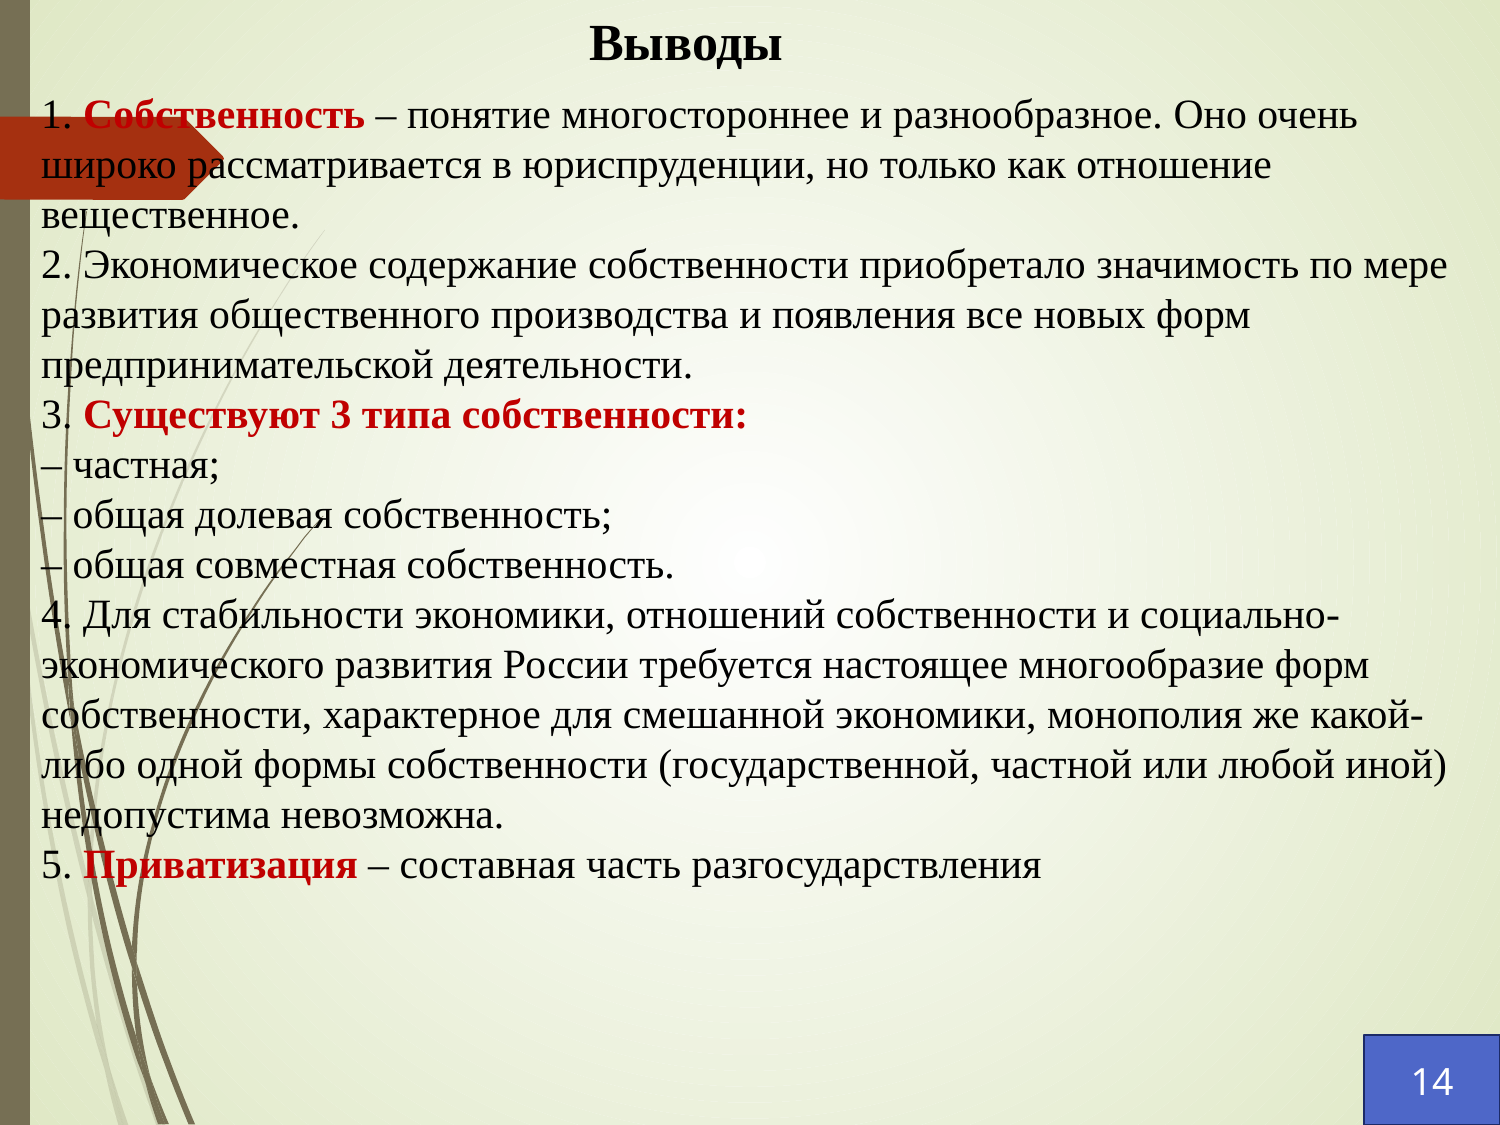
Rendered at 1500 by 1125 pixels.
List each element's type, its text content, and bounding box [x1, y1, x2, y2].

text_box 1. Собственность – понятие многостороннее и разнообразное. Оно очень широко рассматривается в юриспруденции, но только как отношение вещественное. 2. Экономическое содержание собственности приобретало значимость по мере развития общественного производства и появления все новых форм предпринимательской деятельности. 3. Существуют 3 типа собственности: – частная; – общая долевая собственность; – общая совместная собственность. 4. Для стабильности экономики, отношений собственности и социально-экономического развития России требуется настоящее многообразие форм собственности, характерное для смешанной экономики, монополия же какой-либо одной формы собственности (государственной, частной или любой иной) недопустима невозможна. 5. Приватизация – составная часть разгосударствления [26, 79, 1482, 895]
text_box 14 [1364, 1035, 1500, 1125]
text_box Выводы [572, 1, 800, 79]
